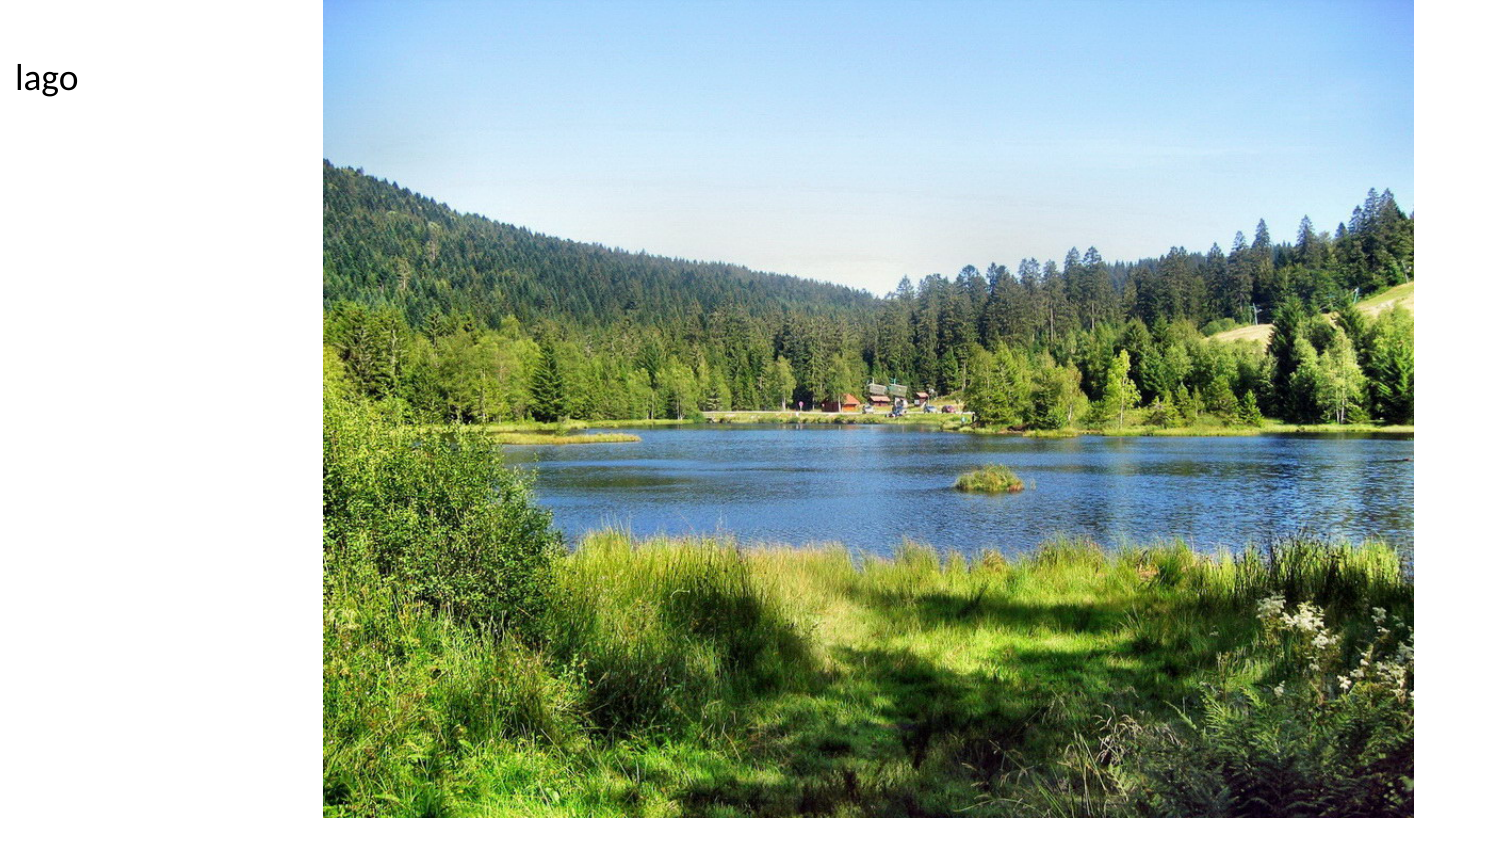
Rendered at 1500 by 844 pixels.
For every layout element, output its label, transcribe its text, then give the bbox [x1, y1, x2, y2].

text_box lago [0, 0, 323, 469]
picture [323, 0, 1414, 818]
